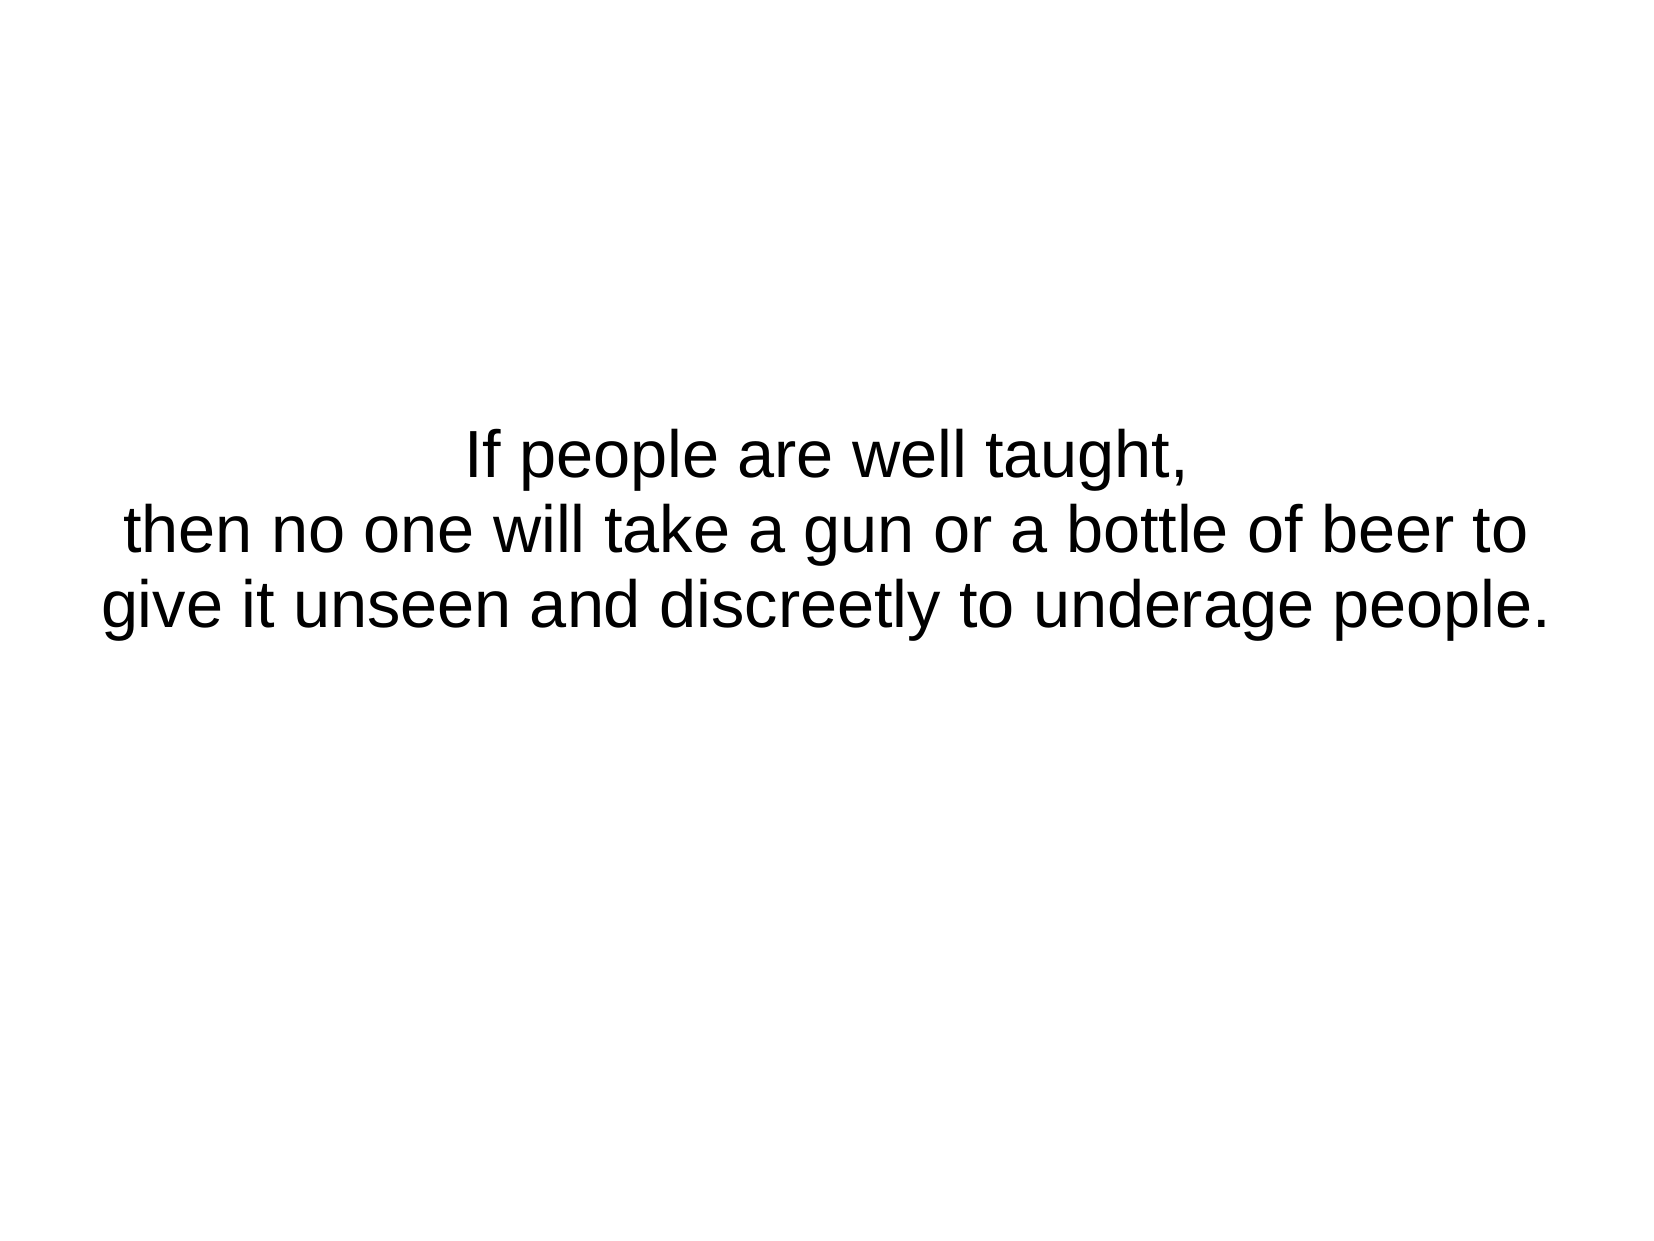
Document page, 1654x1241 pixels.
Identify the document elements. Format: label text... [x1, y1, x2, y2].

subtitle If people are well taught, then no one will take a gun or a bottle of beer to give it unseen and discreetly to underage people. [82, 49, 1571, 1010]
